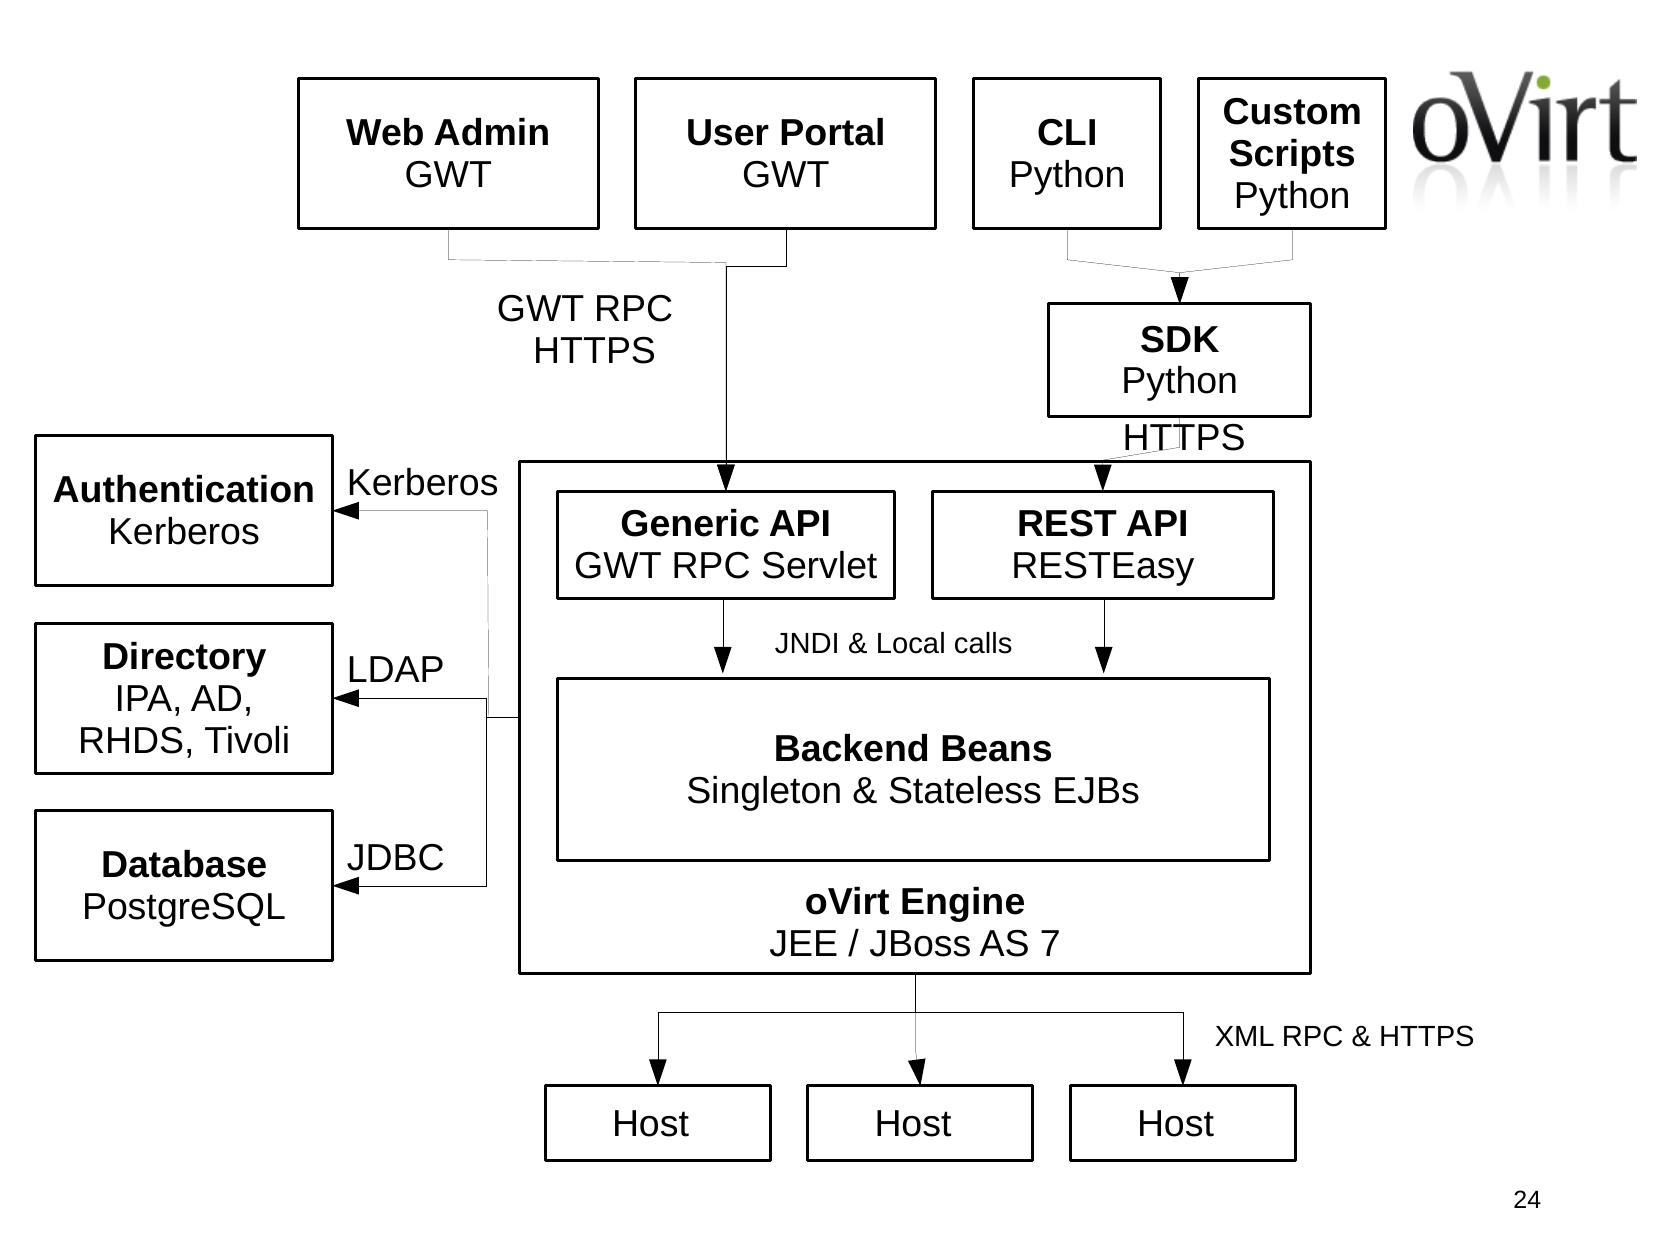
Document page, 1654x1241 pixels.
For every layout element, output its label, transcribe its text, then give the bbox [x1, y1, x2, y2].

text_box Host [545, 1085, 771, 1161]
text_box Kerberos [332, 453, 524, 511]
text_box GWT RPC HTTPS [482, 279, 708, 379]
text_box Authentication Kerberos [35, 435, 333, 586]
text_box User Portal GWT [635, 78, 936, 229]
text_box HTTPS [1107, 408, 1270, 466]
text_box Host [1070, 1085, 1296, 1161]
text_box Web Admin GWT [298, 78, 599, 229]
text_box XML RPC & HTTPS [1200, 1012, 1504, 1061]
text_box JDBC [332, 828, 483, 886]
text_box CLI Python [973, 78, 1161, 229]
text_box oVirt Engine JEE / JBoss AS 7 [519, 461, 1311, 974]
text_box LDAP [332, 641, 483, 699]
text_box Directory IPA, AD, RHDS, Tivoli [35, 623, 333, 774]
picture [1413, 63, 1637, 212]
text_box Backend Beans Singleton & Stateless EJBs [557, 678, 1270, 861]
text_box JNDI & Local calls [760, 619, 1065, 668]
text_box SDK Python [1048, 303, 1311, 417]
text_box REST API RESTEasy [932, 491, 1274, 599]
text_box Custom Scripts Python [1198, 78, 1386, 229]
text_box Generic API GWT RPC Servlet [557, 491, 895, 599]
text_box Database PostgreSQL [35, 810, 333, 961]
text_box Host [807, 1085, 1033, 1161]
